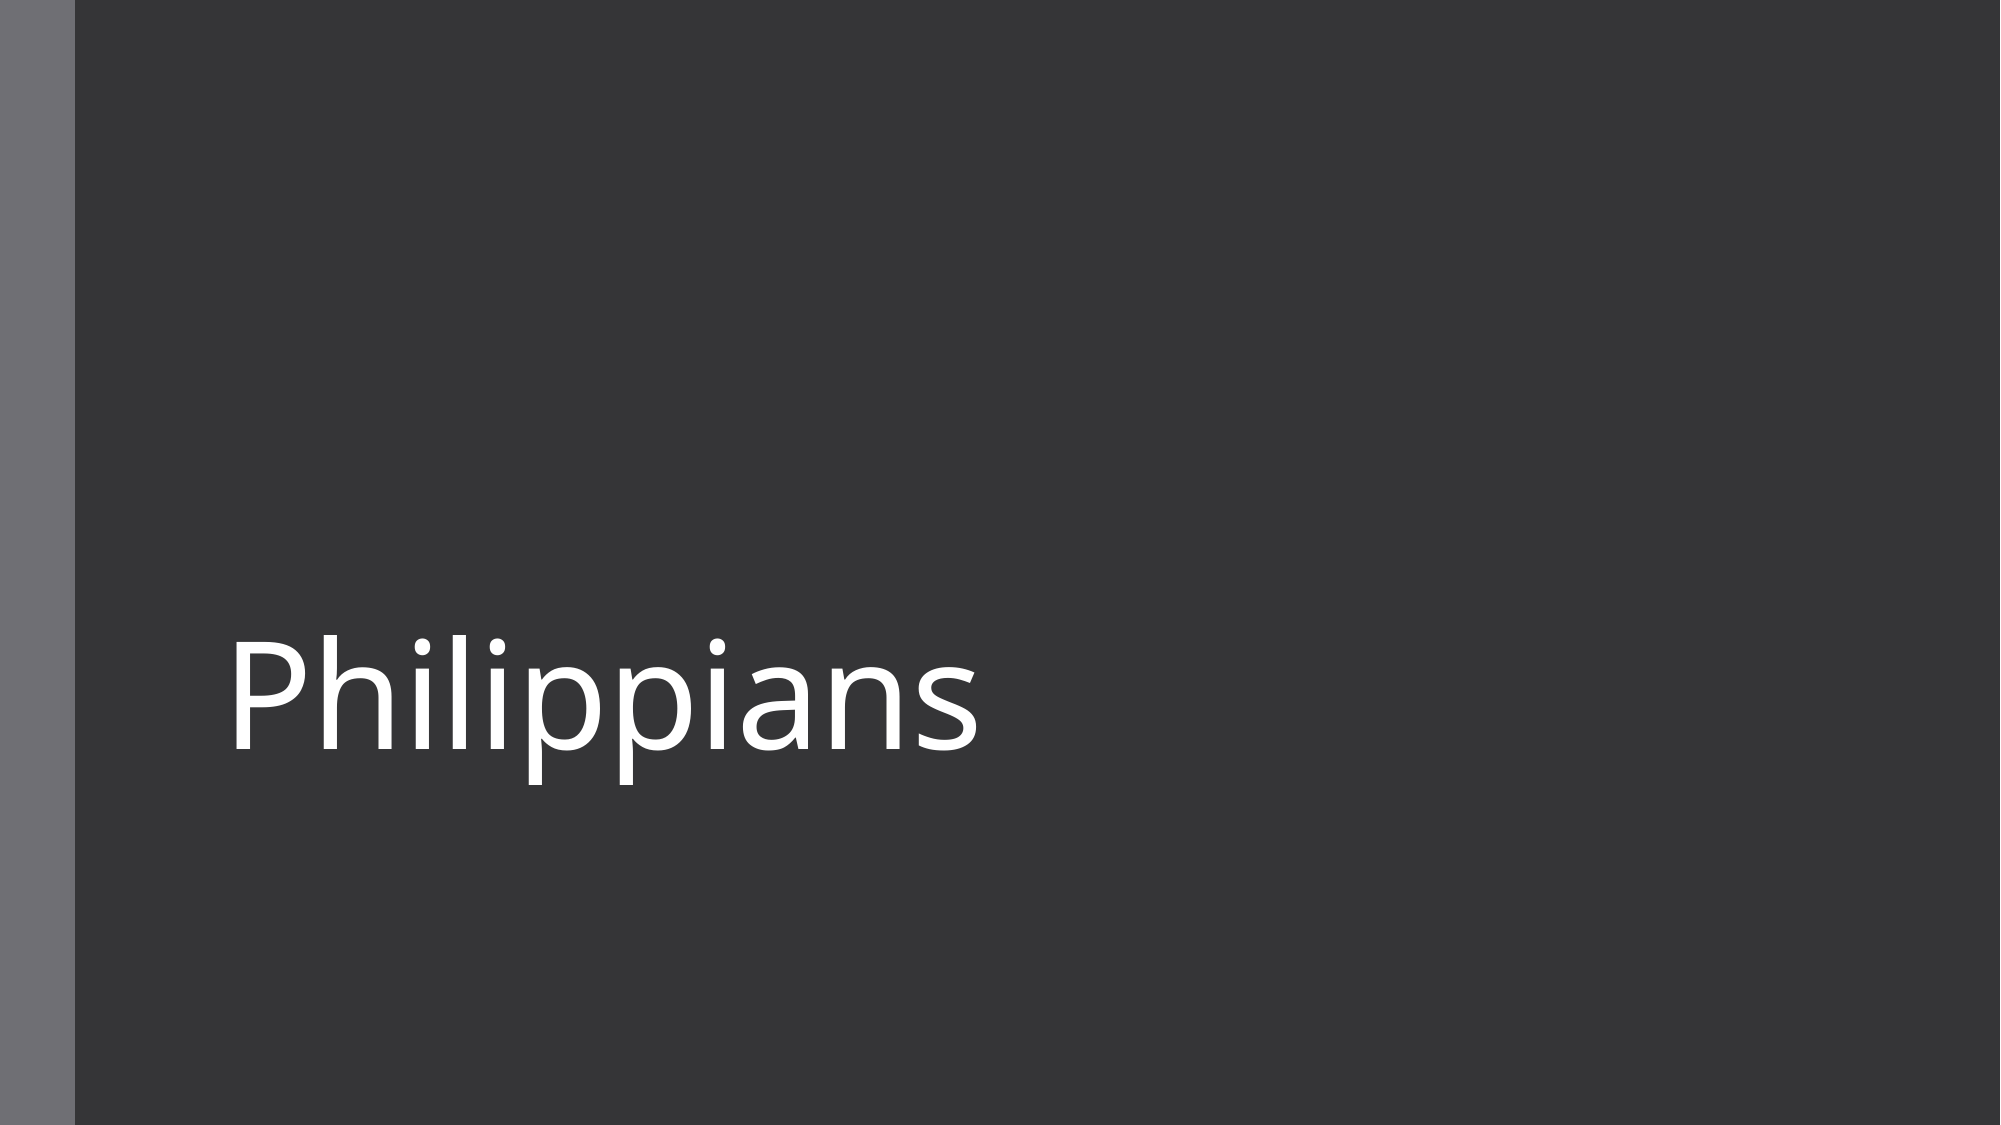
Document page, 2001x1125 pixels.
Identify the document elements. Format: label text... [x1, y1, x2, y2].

title Philippians [206, 124, 1752, 788]
